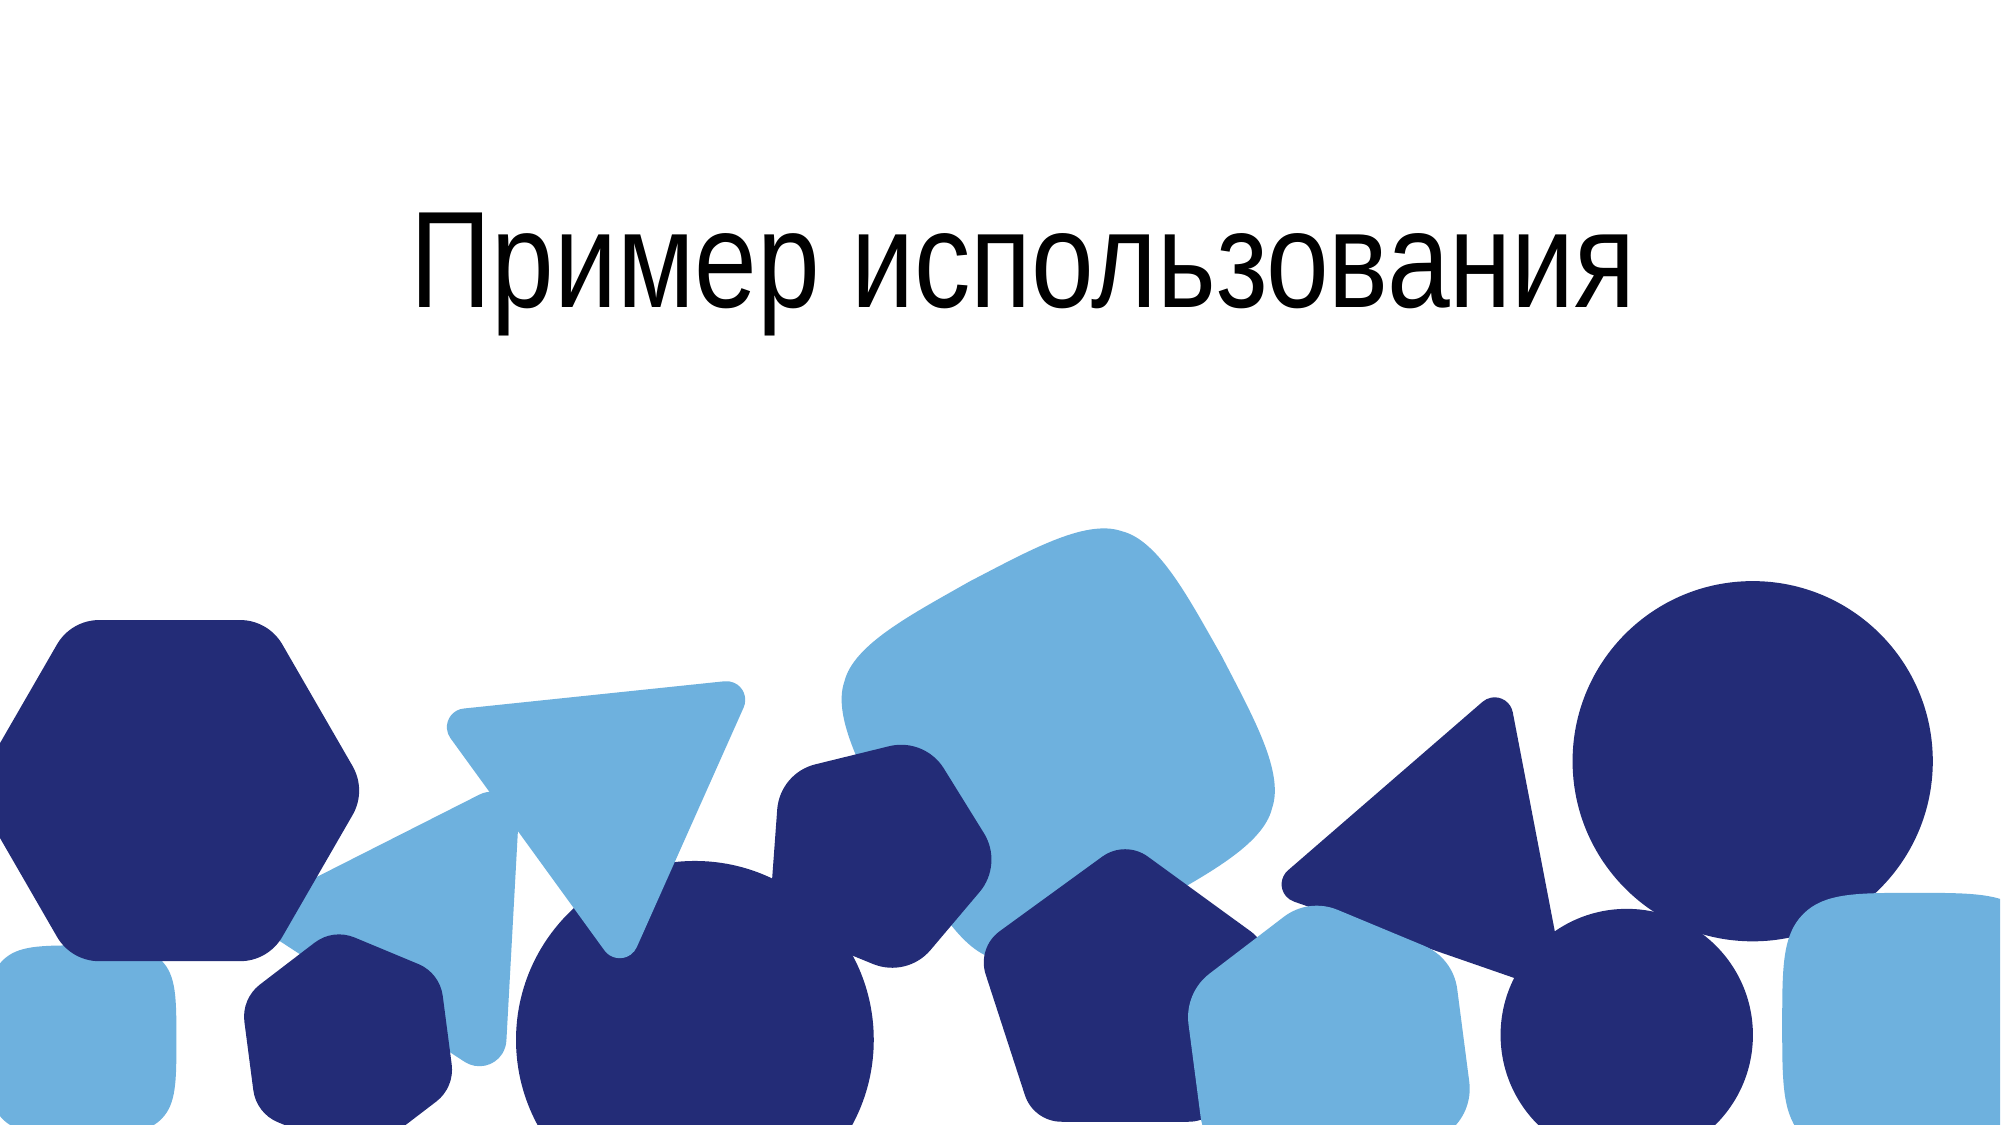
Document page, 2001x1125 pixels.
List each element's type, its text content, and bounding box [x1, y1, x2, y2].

text_box [0, 528, 2001, 1125]
title Пример использования [273, 186, 1774, 421]
